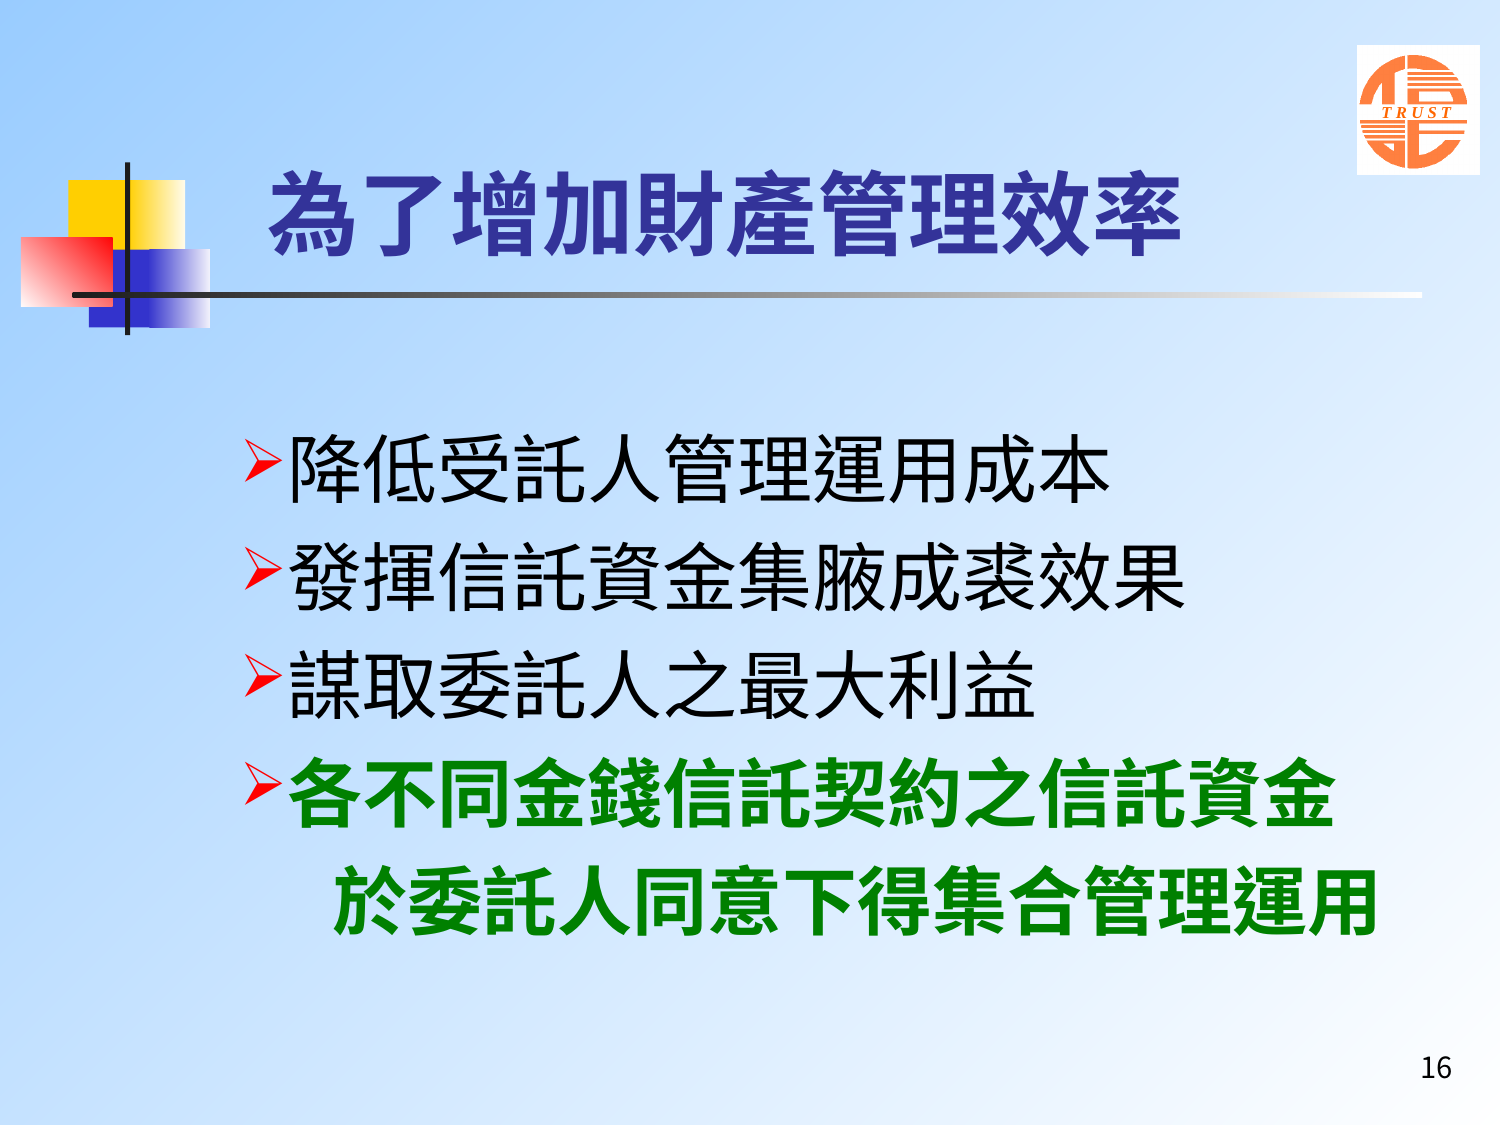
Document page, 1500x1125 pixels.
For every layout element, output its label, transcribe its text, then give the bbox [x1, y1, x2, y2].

text_box T R U S T [1362, 96, 1470, 127]
chart [1357, 45, 1480, 175]
title 為了增加財產管理效率 [188, 137, 1468, 275]
list 降低受託人管理運用成本 發揮信託資金集腋成裘效果 謀取委託人之最大利益 各不同金錢信託契約之信託資金 於委託人同意下得集合管理運用 [225, 397, 1500, 1073]
